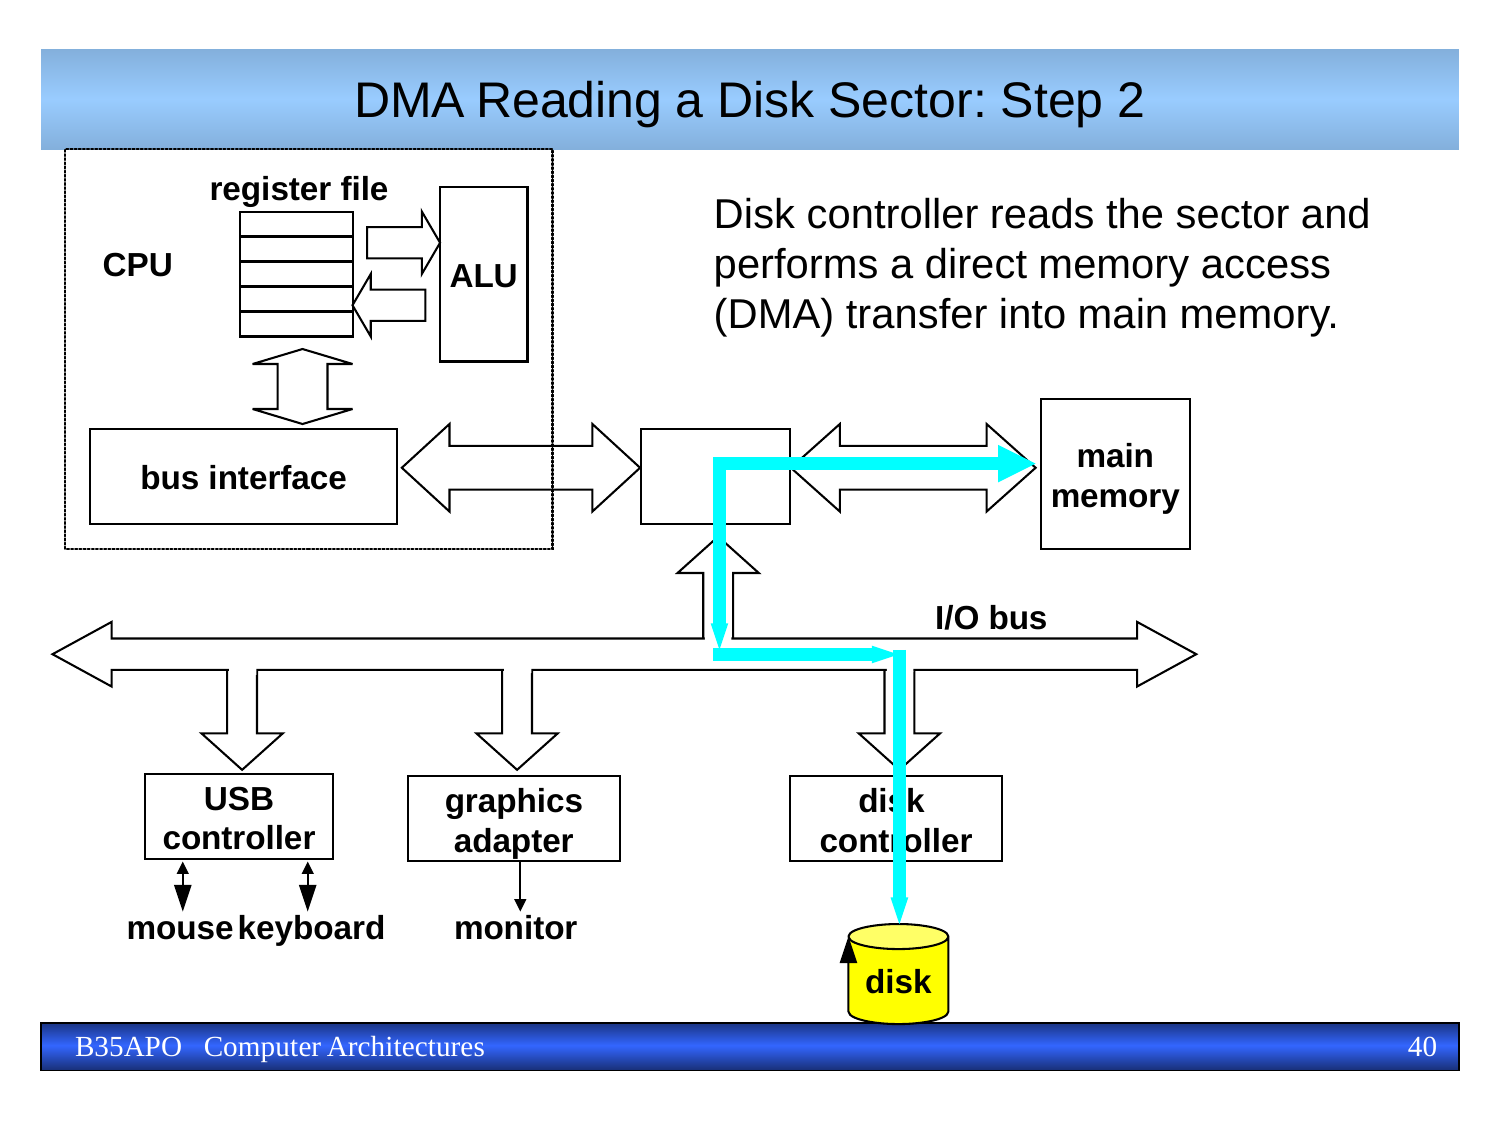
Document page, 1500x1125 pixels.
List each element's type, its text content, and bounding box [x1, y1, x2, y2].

text_box disk controller [906, 776, 1003, 862]
text_box disk [848, 938, 949, 1025]
text_box ALU [440, 186, 528, 362]
text_box graphics adapter [407, 776, 621, 862]
text_box register file [193, 158, 405, 215]
text_box keyboard [222, 899, 401, 955]
text_box USB controller [145, 774, 333, 860]
text_box [52, 621, 893, 687]
text_box bus interface [90, 429, 398, 524]
text_box I/O bus [919, 588, 1064, 644]
text_box main memory [1040, 399, 1191, 549]
text_box [721, 621, 1197, 687]
text_box CPU [87, 235, 188, 291]
text_box Disk controller reads the sector and performs a direct memory access (DMA) transfer into main memory. [698, 179, 1420, 345]
title DMA Reading a Disk Sector: Step 2 [41, 49, 1459, 150]
text_box mouse [111, 899, 222, 955]
text_box disk controller [790, 776, 893, 862]
text_box monitor [438, 899, 594, 955]
